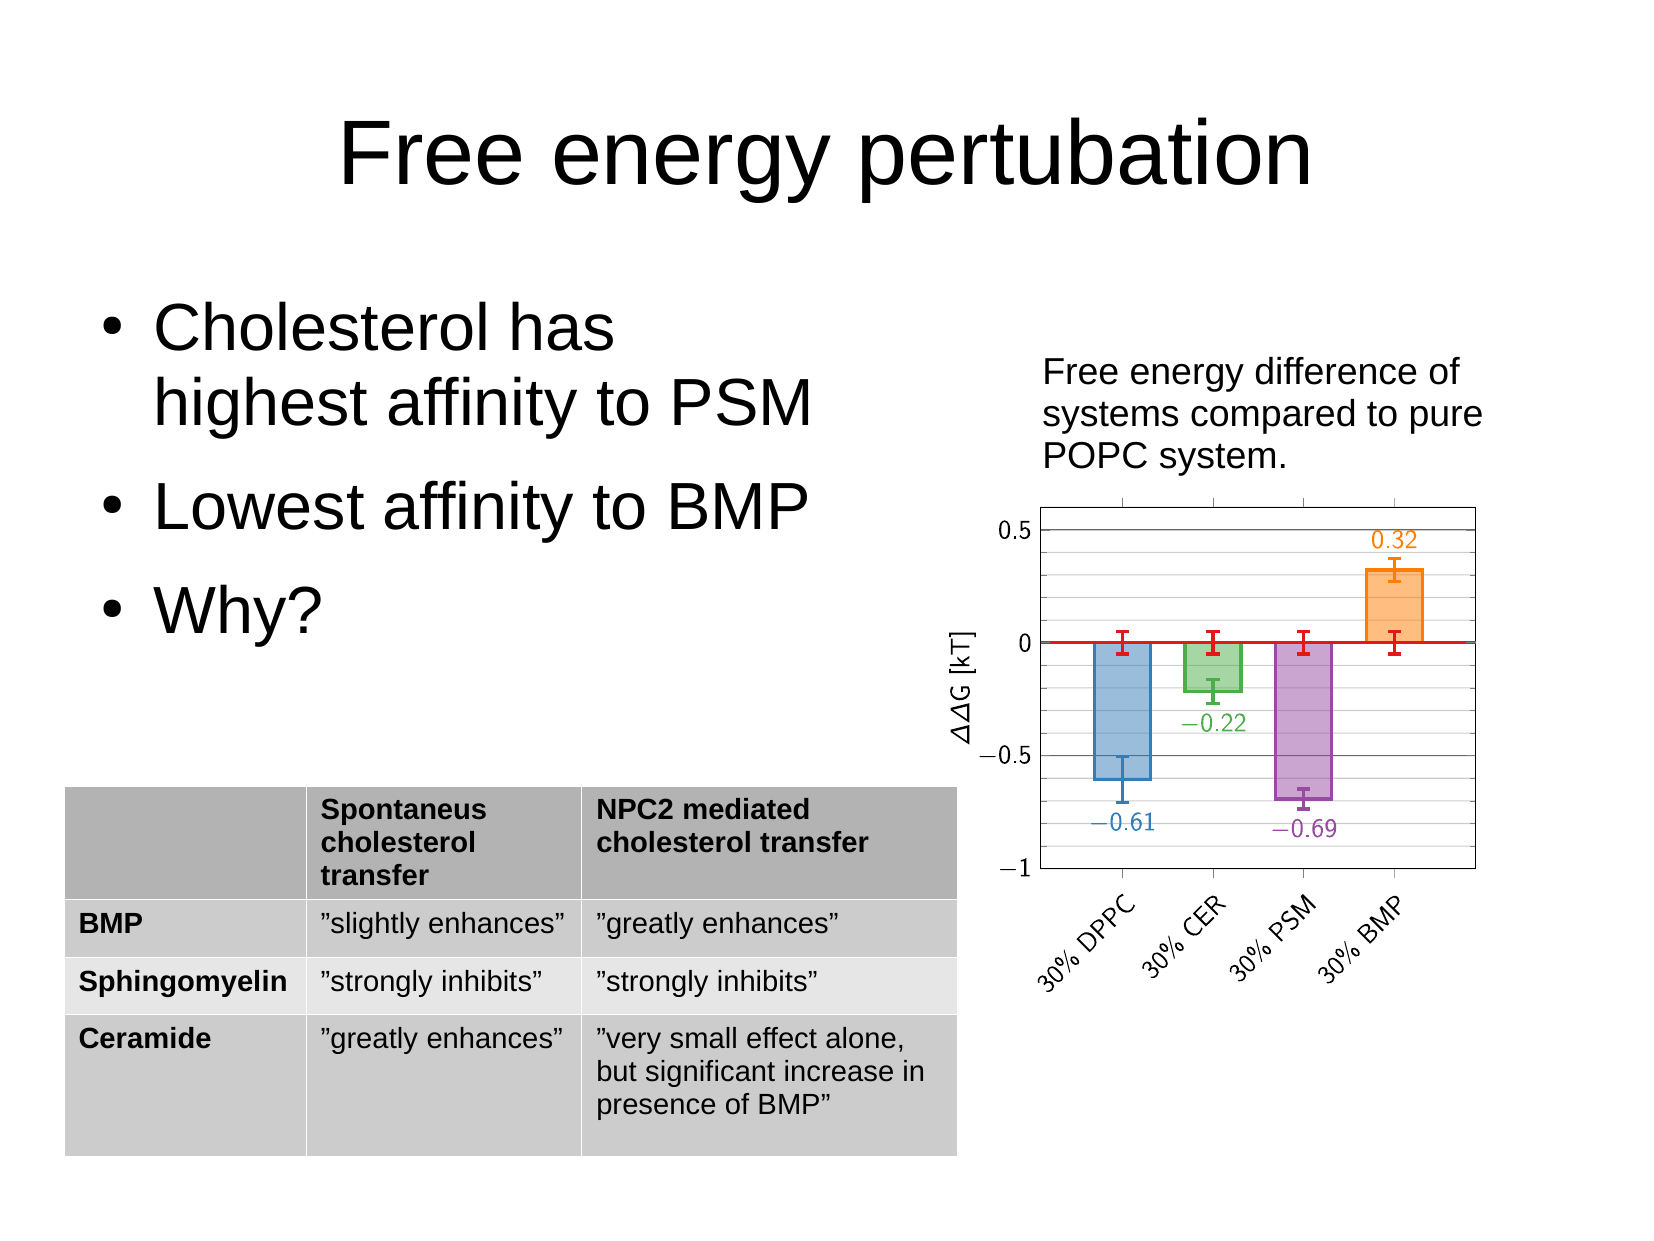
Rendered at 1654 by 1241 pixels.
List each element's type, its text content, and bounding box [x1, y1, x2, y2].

table_header NPC2 mediated cholesterol transfer [582, 787, 957, 899]
table_cell Ceramide [65, 1015, 306, 1156]
text_box Free energy difference of systems compared to pure POPC system. [1027, 343, 1607, 485]
title Free energy pertubation [82, 49, 1571, 257]
picture [949, 497, 1477, 993]
table_cell ”greatly enhances” [307, 1015, 581, 1156]
table_header Spontaneus cholesterol transfer [307, 787, 581, 899]
table_header [65, 787, 306, 899]
table_cell BMP [65, 900, 306, 957]
table_cell ”slightly enhances” [307, 900, 581, 957]
table_cell ”strongly inhibits” [582, 958, 957, 1014]
list Cholesterol has highest affinity to PSM Lowest affinity to BMP Why? [82, 290, 839, 733]
table_cell Sphingomyelin [65, 958, 306, 1014]
table_cell ”greatly enhances” [582, 900, 957, 957]
table_cell ”very small effect alone, but significant increase in presence of BMP” [582, 1015, 957, 1156]
table_cell ”strongly inhibits” [307, 958, 581, 1014]
